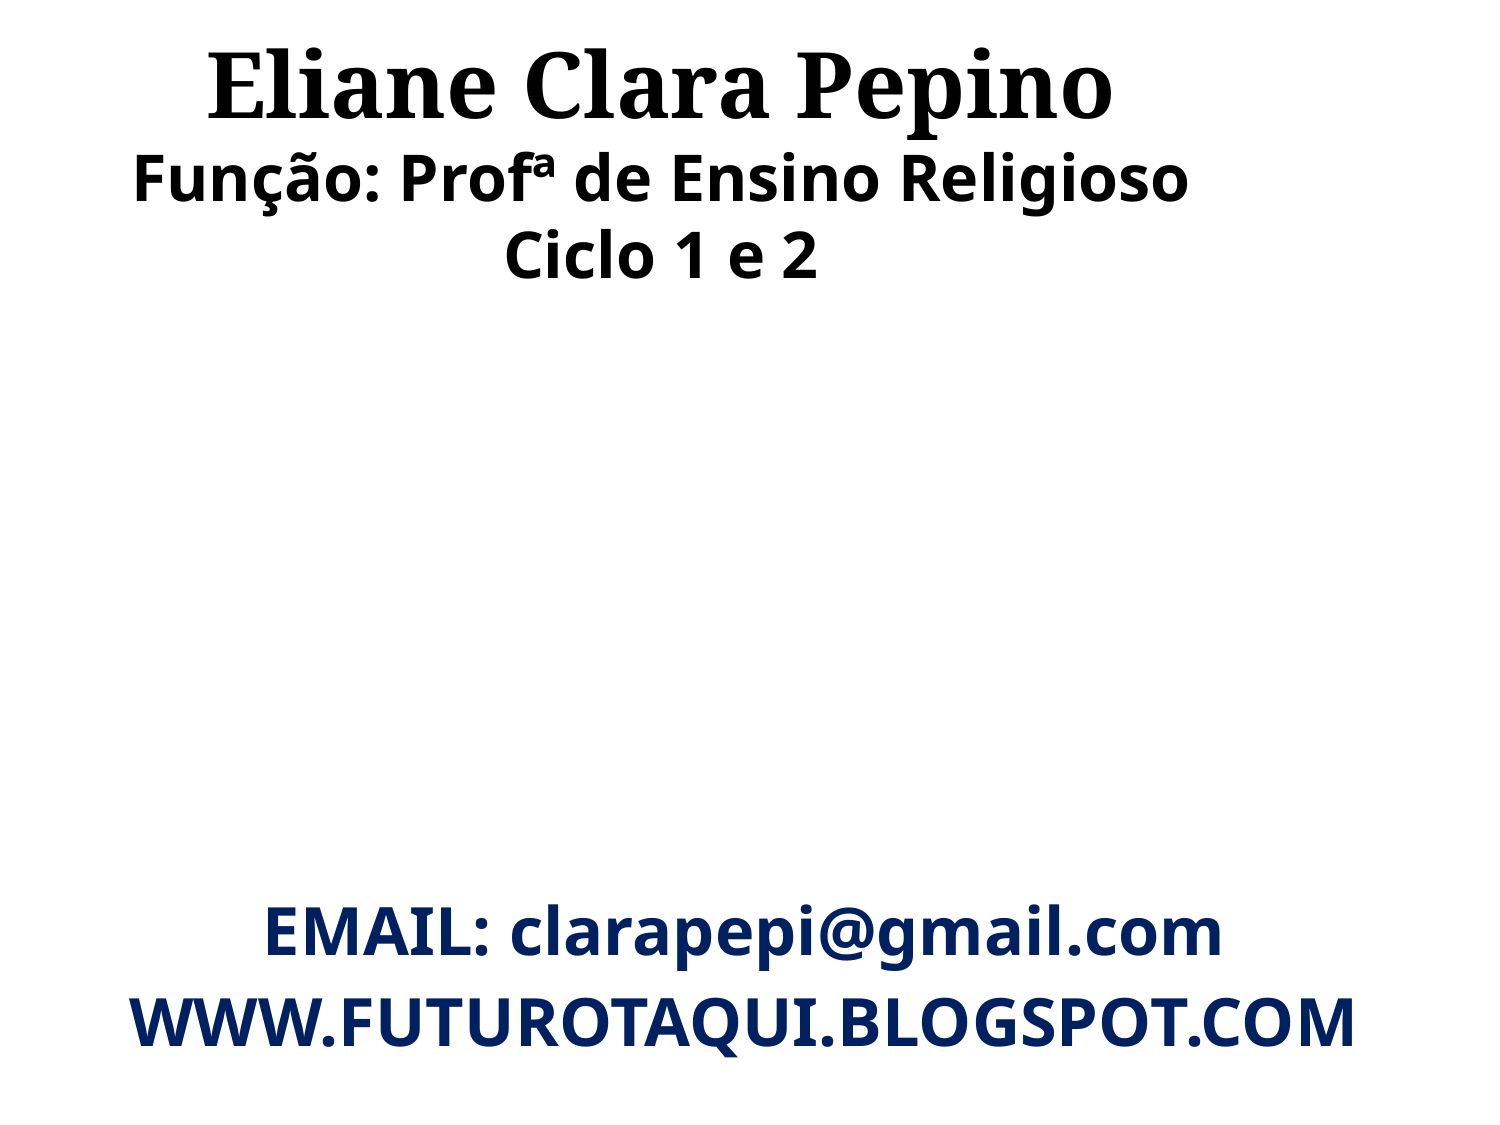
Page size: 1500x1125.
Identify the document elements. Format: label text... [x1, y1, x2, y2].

title Eliane Clara Pepino Função: Profª de Ensino Religioso Ciclo 1 e 2 [17, 19, 1305, 409]
subtitle EMAIL: clarapepi@gmail.com WWW.FUTUROTAQUI.BLOGSPOT.COM [53, 881, 1436, 1067]
